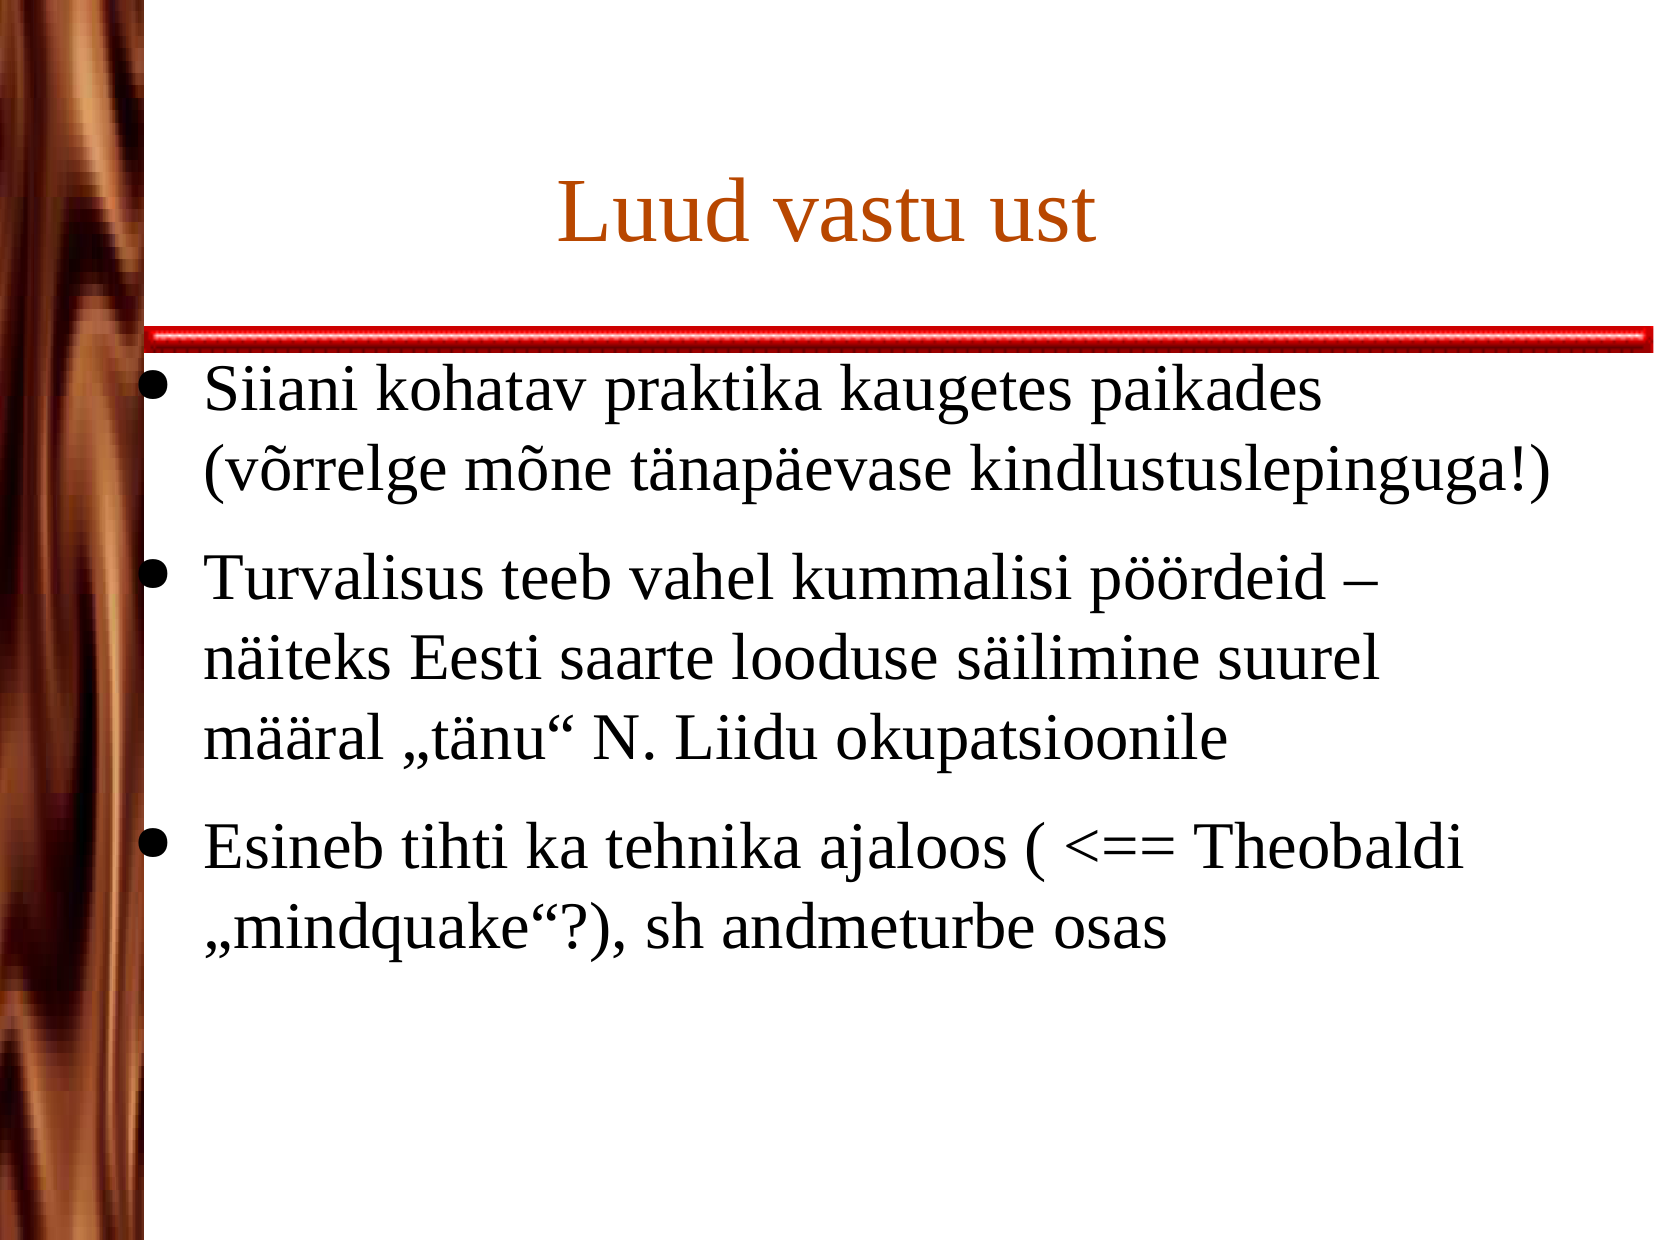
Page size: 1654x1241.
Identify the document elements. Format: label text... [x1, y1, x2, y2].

title Luud vastu ust [121, 100, 1533, 312]
list Siiani kohatav praktika kaugetes paikades (võrrelge mõne tänapäevase kindlustuslepinguga!) Turvalisus teeb vahel kummalisi pöördeid – näiteks Eesti saarte looduse säilimine suurel määral „tänu“ N. Liidu okupatsioonile Esineb tihti ka tehnika ajaloos ( <== Theobaldi „mindquake“?), sh andmeturbe osas [121, 344, 1565, 1126]
picture [0, 0, 1654, 1240]
